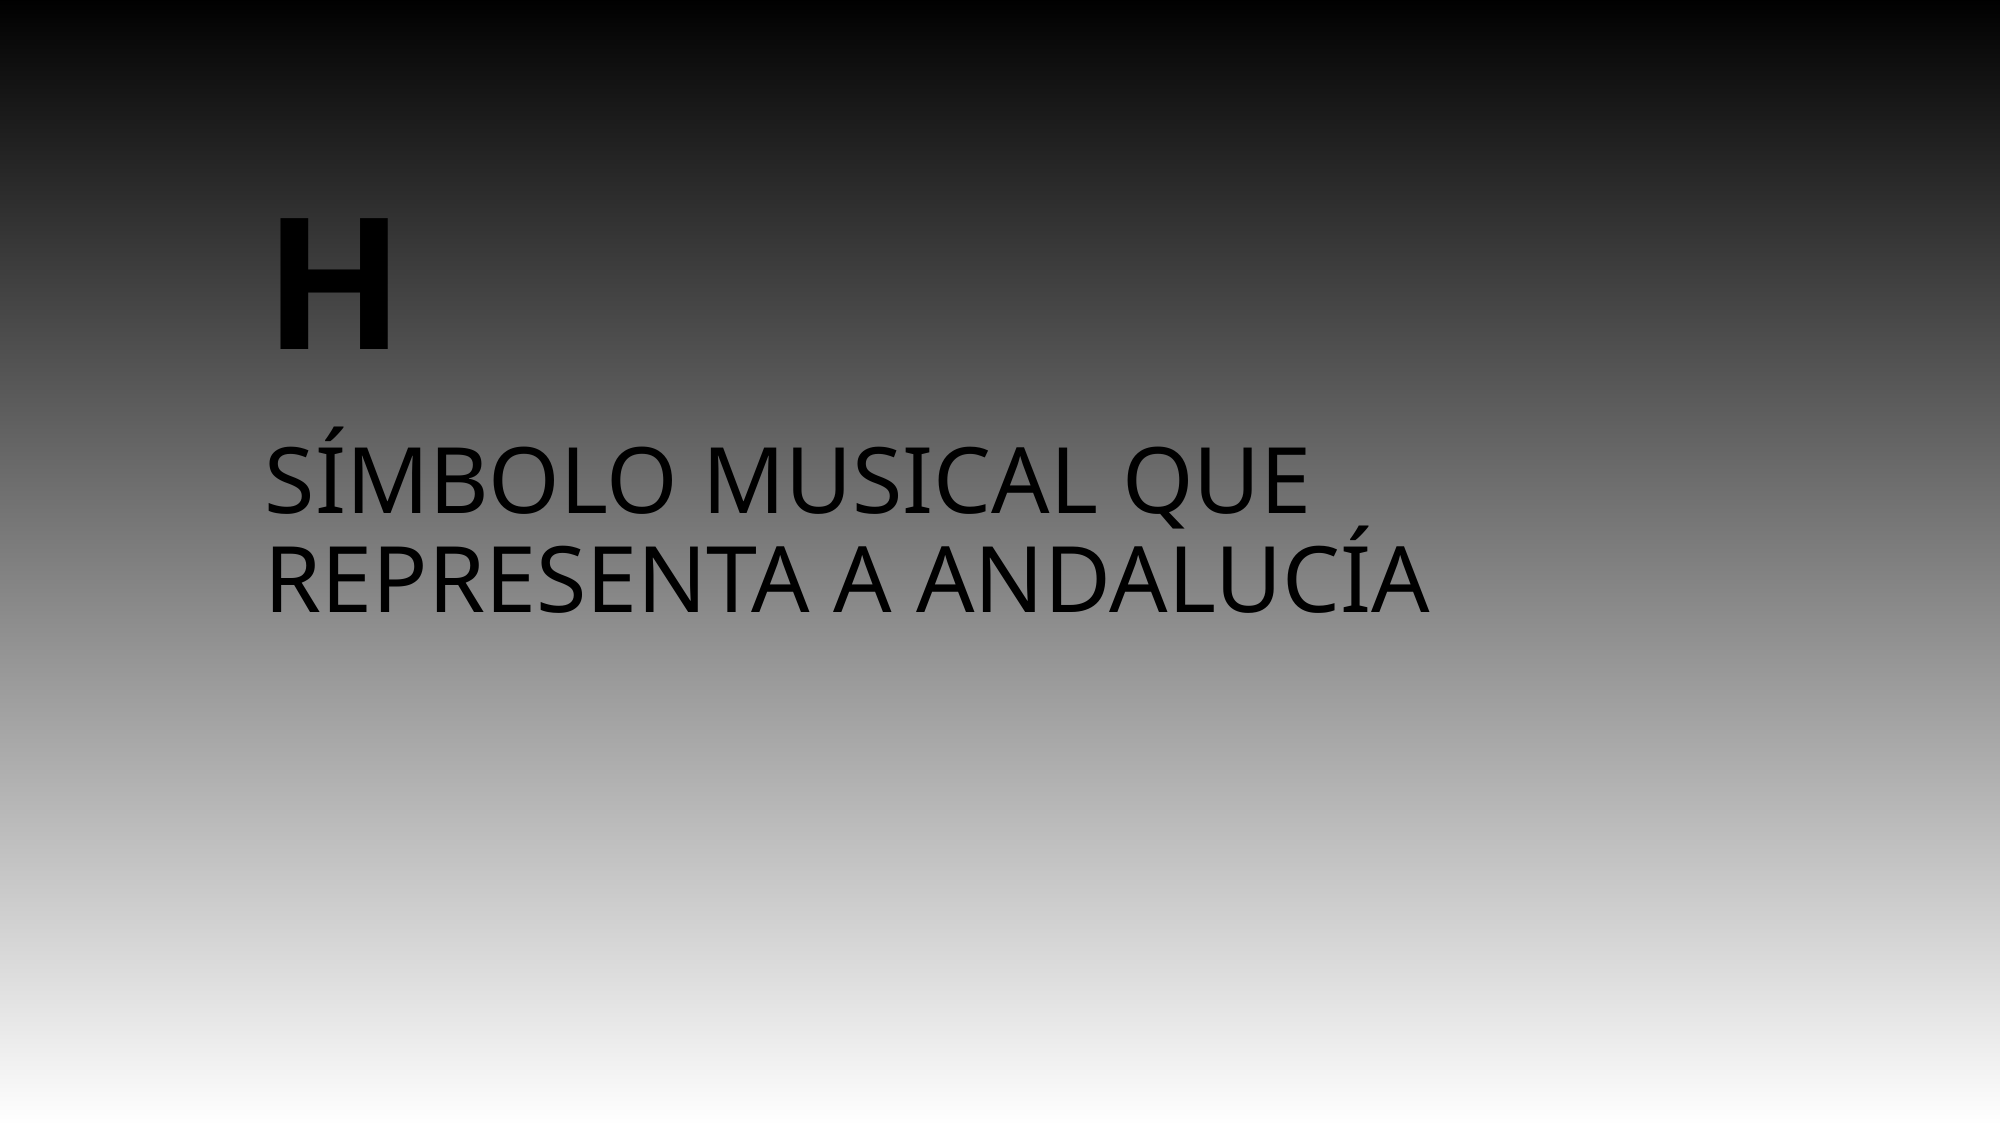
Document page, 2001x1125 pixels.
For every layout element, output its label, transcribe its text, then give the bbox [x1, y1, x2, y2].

subtitle SÍMBOLO MUSICAL QUE REPRESENTA A ANDALUCÍA [249, 426, 1750, 699]
title H [249, 184, 1750, 426]
